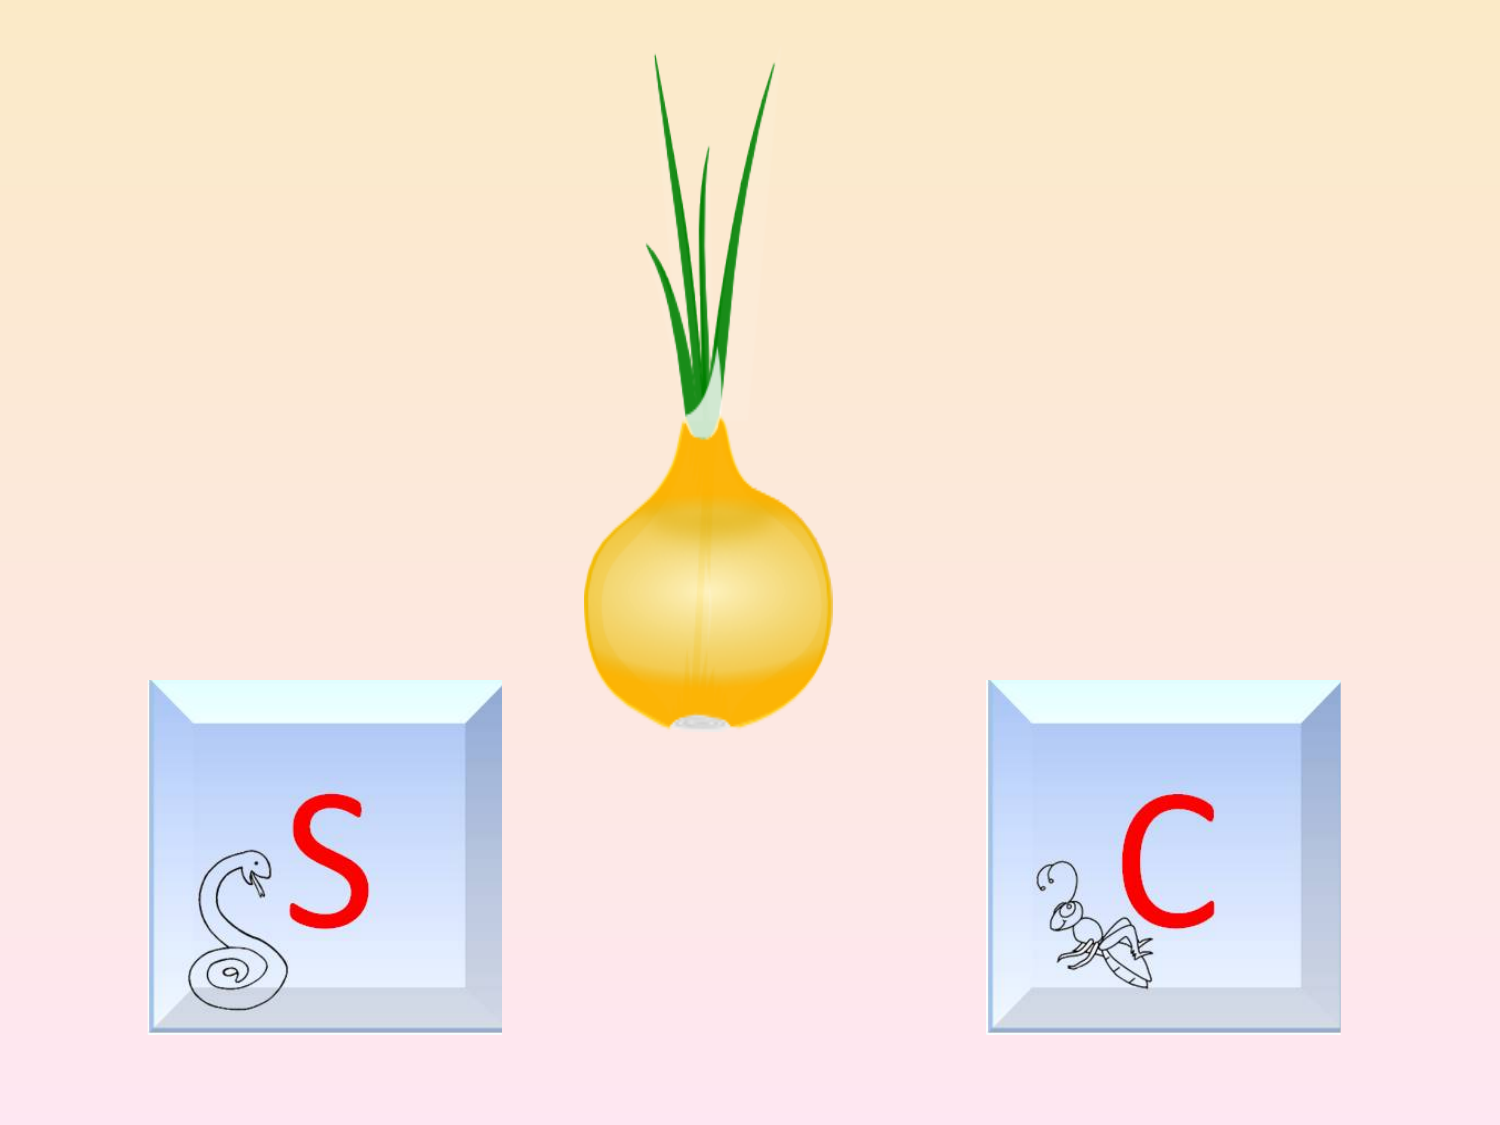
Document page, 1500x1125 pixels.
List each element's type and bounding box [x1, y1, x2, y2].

picture [584, 42, 833, 732]
picture [147, 680, 502, 1035]
picture [986, 680, 1341, 1035]
